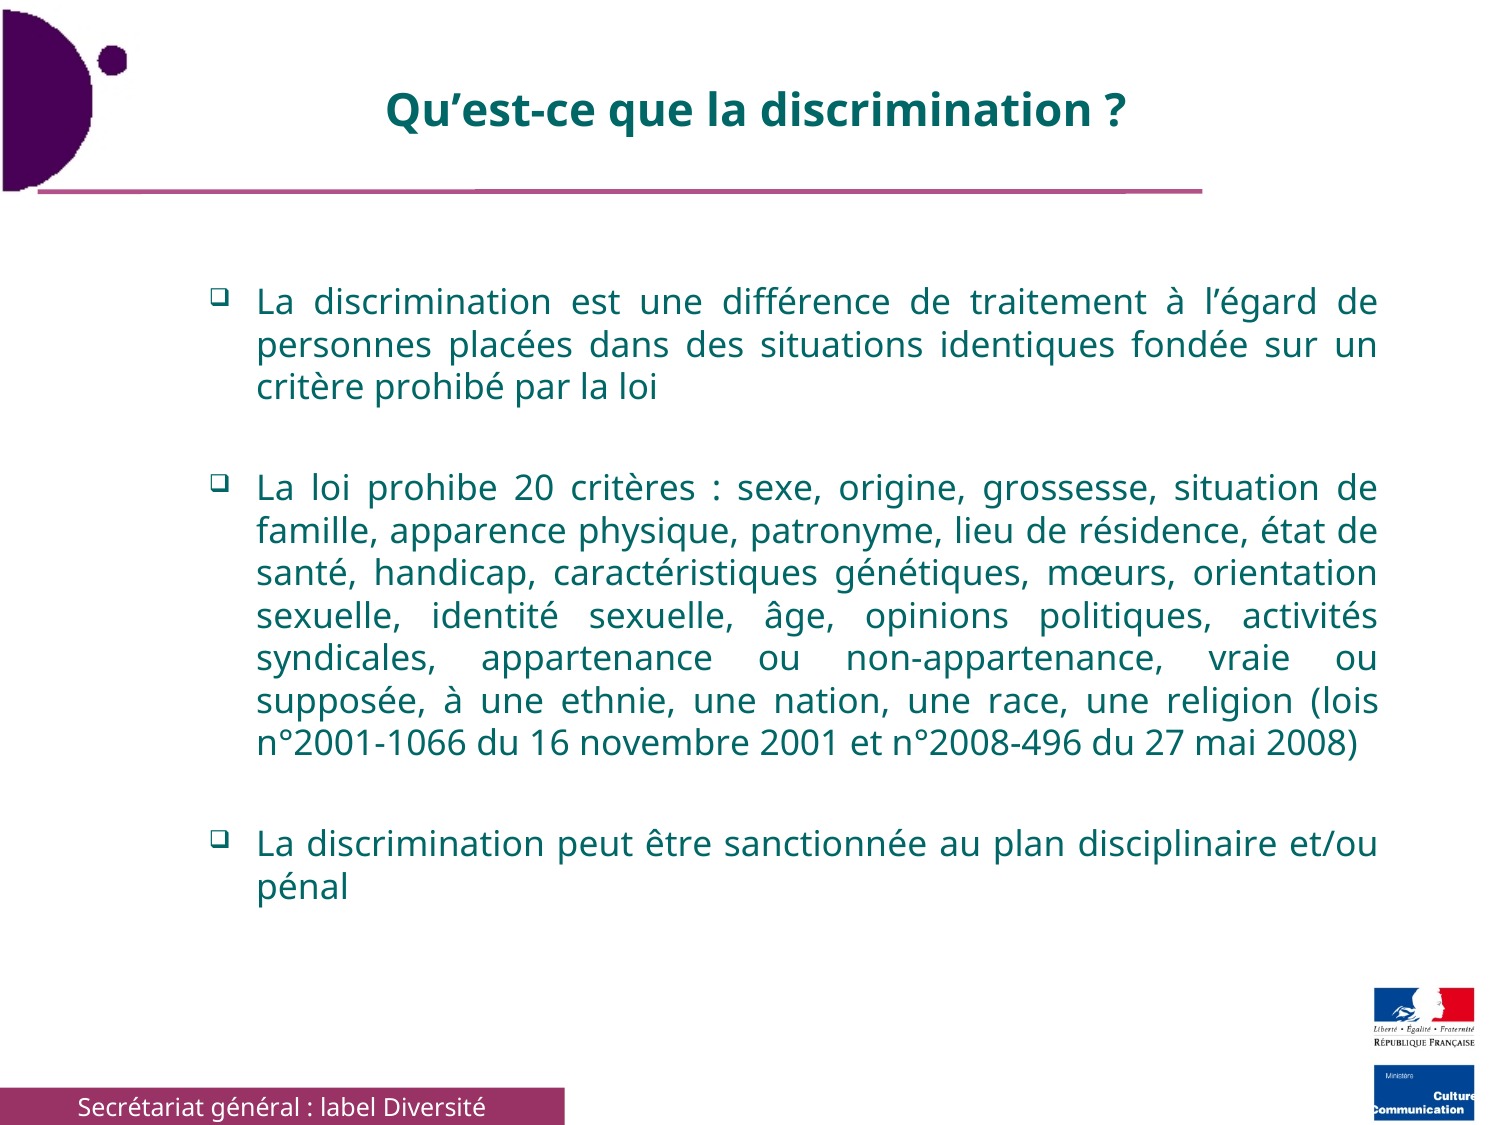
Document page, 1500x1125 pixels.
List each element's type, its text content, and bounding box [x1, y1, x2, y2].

list La discrimination est une différence de traitement à l’égard de personnes placées dans des situations identiques fondée sur un critère prohibé par la loi La loi prohibe 20 critères : sexe, origine, grossesse, situation de famille, apparence physique, patronyme, lieu de résidence, état de santé, handicap, caractéristiques génétiques, mœurs, orientation sexuelle, identité sexuelle, âge, opinions politiques, activités syndicales, appartenance ou non-appartenance, vraie ou supposée, à une ethnie, une nation, une race, une religion (lois n°2001-1066 du 16 novembre 2001 et n°2008-496 du 27 mai 2008) La discrimination peut être sanctionnée au plan disciplinaire et/ou pénal [193, 271, 1394, 947]
picture [0, 0, 149, 204]
text_box Qu’est-ce que la discrimination ? [118, 41, 1394, 179]
picture [1370, 979, 1477, 1125]
